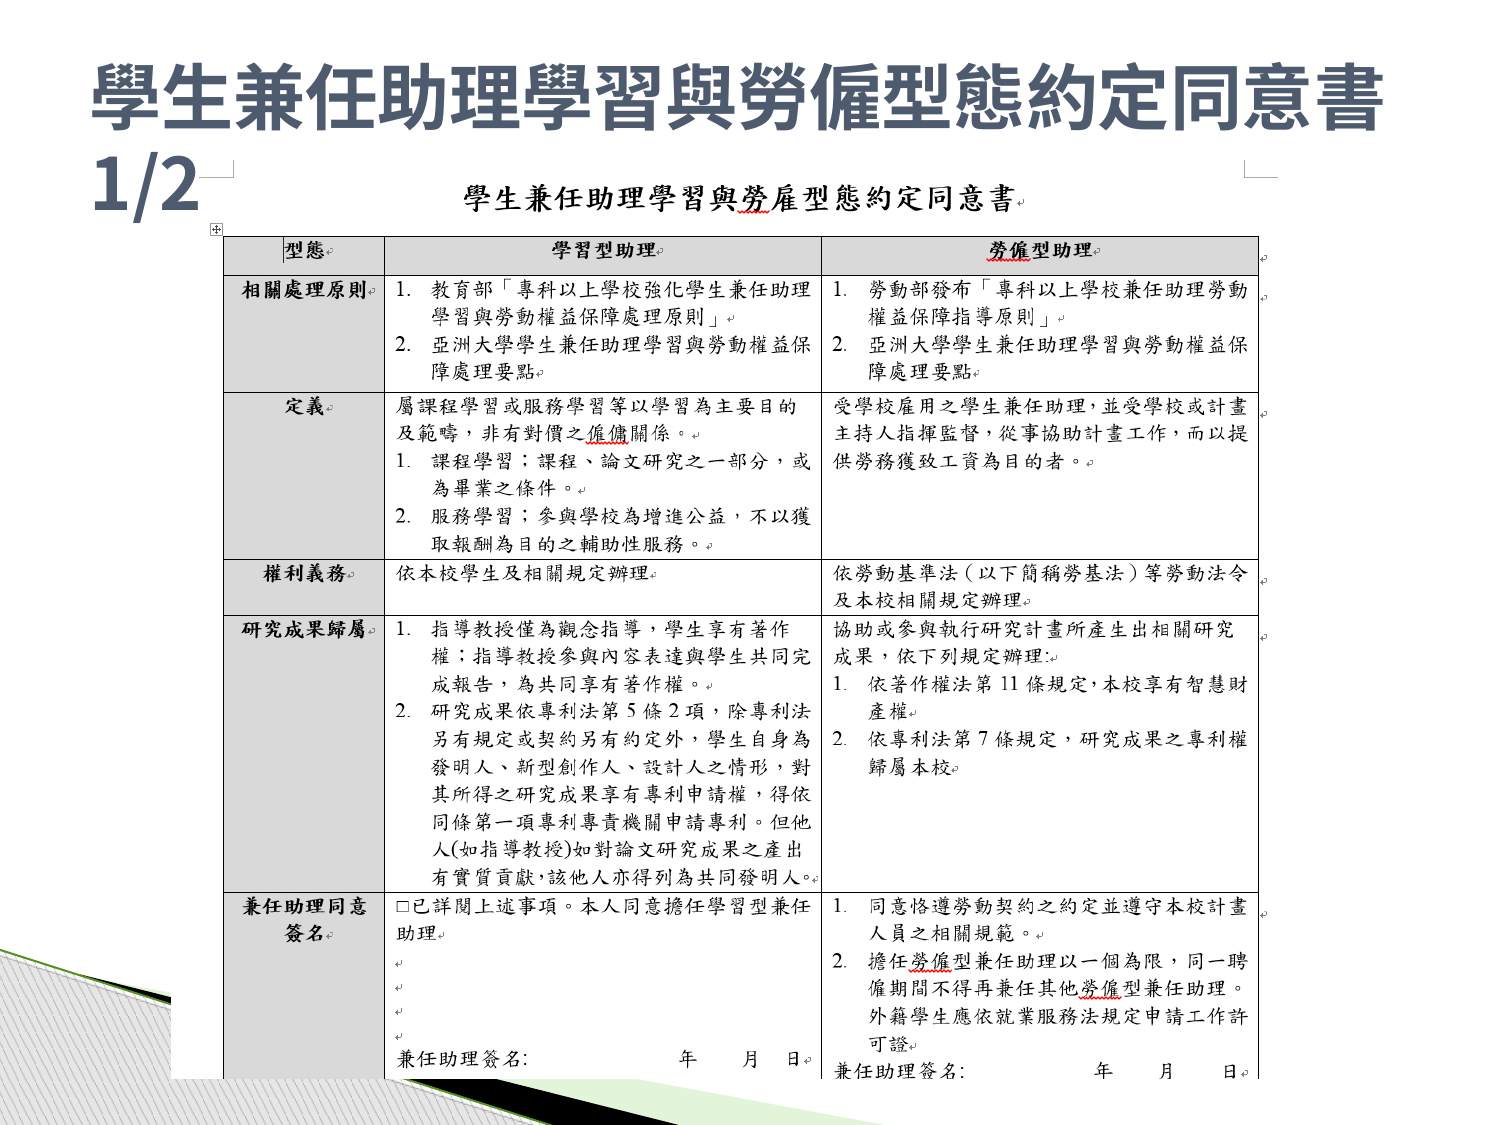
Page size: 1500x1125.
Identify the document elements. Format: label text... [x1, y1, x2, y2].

picture [171, 233, 1302, 1079]
title 學生兼任助理學習與勞僱型態約定同意書1/2 [75, 45, 1425, 233]
